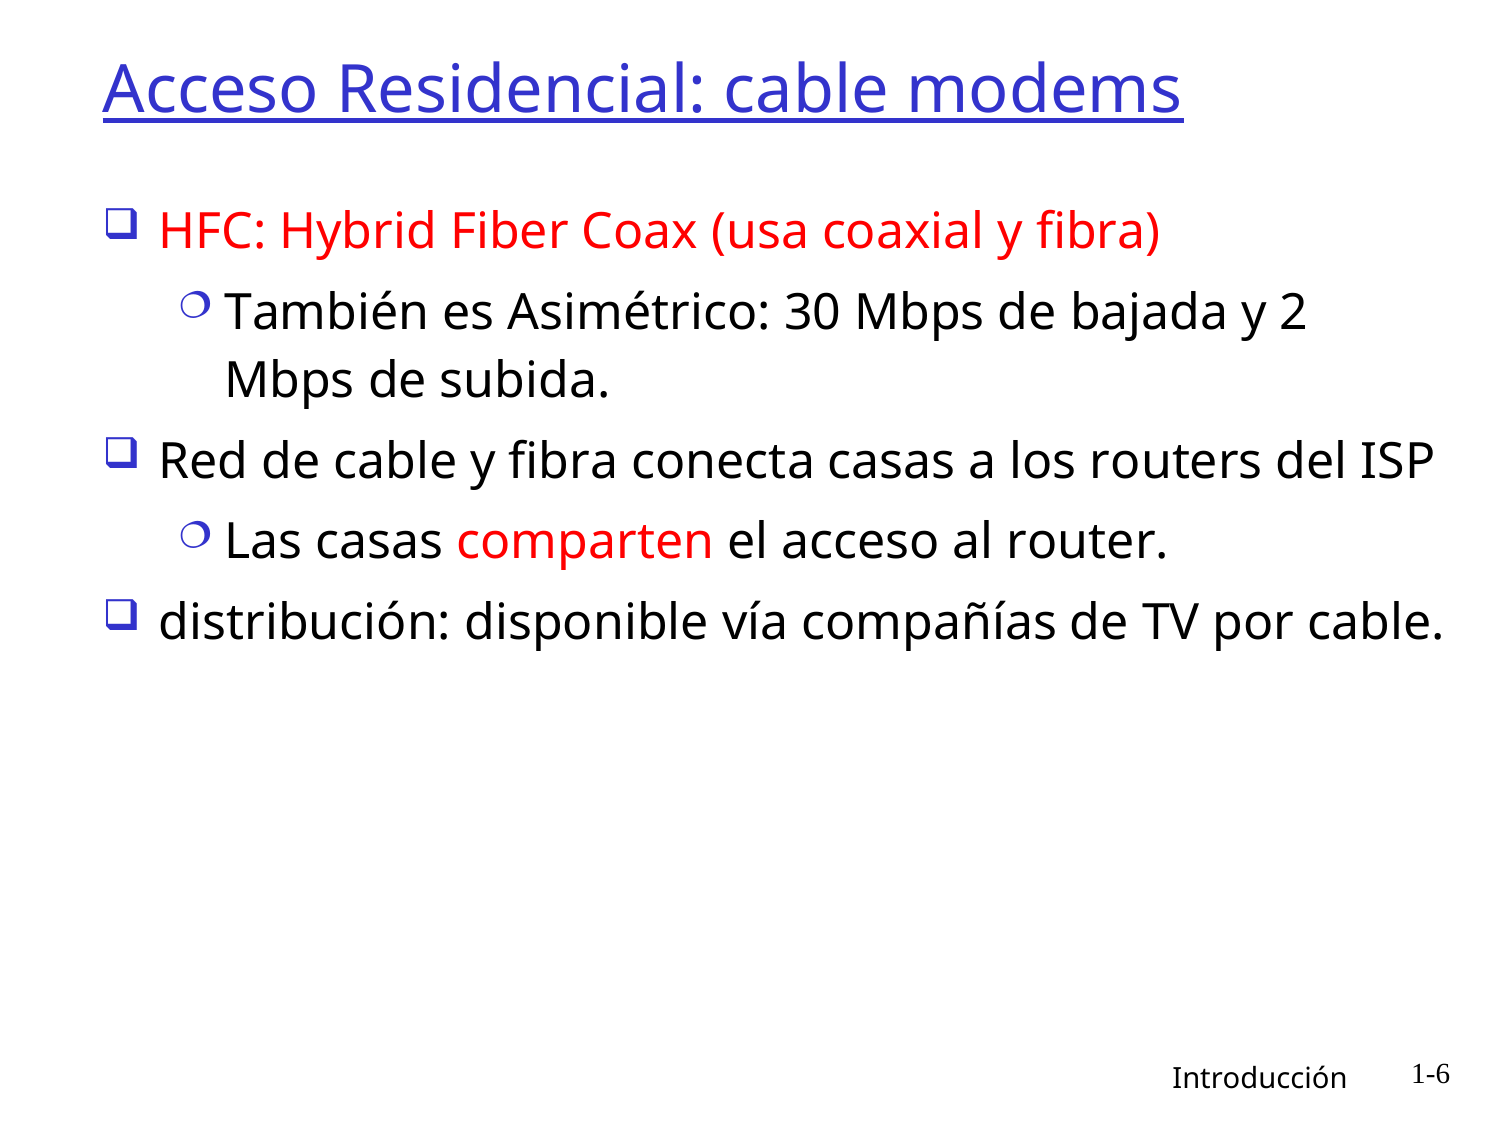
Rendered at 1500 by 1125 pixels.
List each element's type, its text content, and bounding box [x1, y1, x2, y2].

list HFC: Hybrid Fiber Coax (usa coaxial y fibra) También es Asimétrico: 30 Mbps de bajada y 2 Mbps de subida. Red de cable y fibra conecta casas a los routers del ISP Las casas comparten el acceso al router. distribución: disponible vía compañías de TV por cable. [87, 187, 1463, 1021]
title Acceso Residencial: cable modems [87, 23, 1463, 150]
